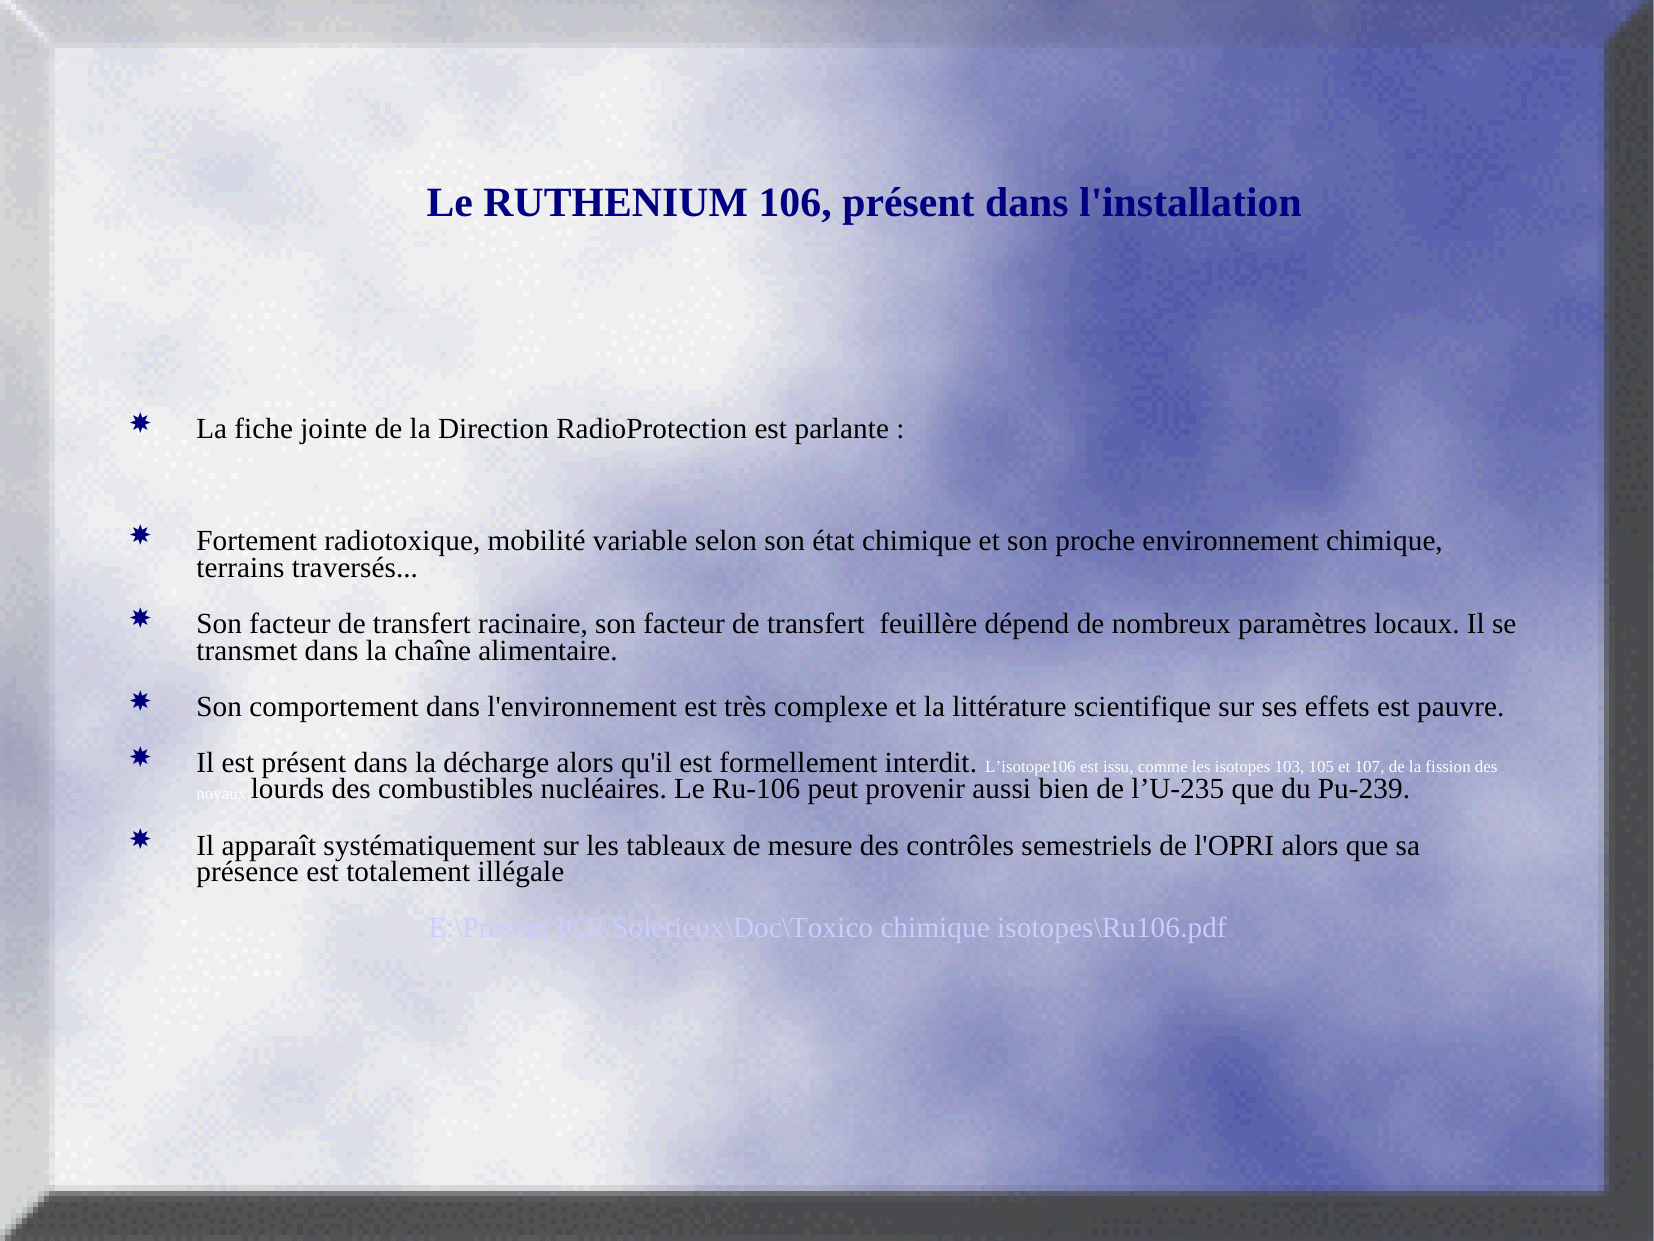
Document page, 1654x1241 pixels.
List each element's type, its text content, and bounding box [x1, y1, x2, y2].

picture [0, 0, 1654, 1241]
title Le RUTHENIUM 106, présent dans l'installation [201, 105, 1539, 306]
list La fiche jointe de la Direction RadioProtection est parlante : Fortement radiotoxique, mobilité variable selon son état chimique et son proche environnement chimique, terrains traversés... Son facteur de transfert racinaire, son facteur de transfert feuillère dépend de nombreux paramètres locaux. Il se transmet dans la chaîne alimentaire. Son comportement dans l'environnement est très complexe et la littérature scientifique sur ses effets est pauvre. Il est présent dans la décharge alors qu'il est formellement interdit. L’isotope106 est issu, comme les isotopes 103, 105 et 107, de la fission des noyaux lourds des combustibles nucléaires. Le Ru-106 peut provenir aussi bien de l’U-235 que du Pu-239. Il apparaît systématiquement sur les tableaux de mesure des contrôles semestriels de l'OPRI alors que sa présence est totalement illégale E:\Présent ICR Solerieux\Doc\Toxico chimique isotopes\Ru106.pdf [121, 417, 1530, 1104]
